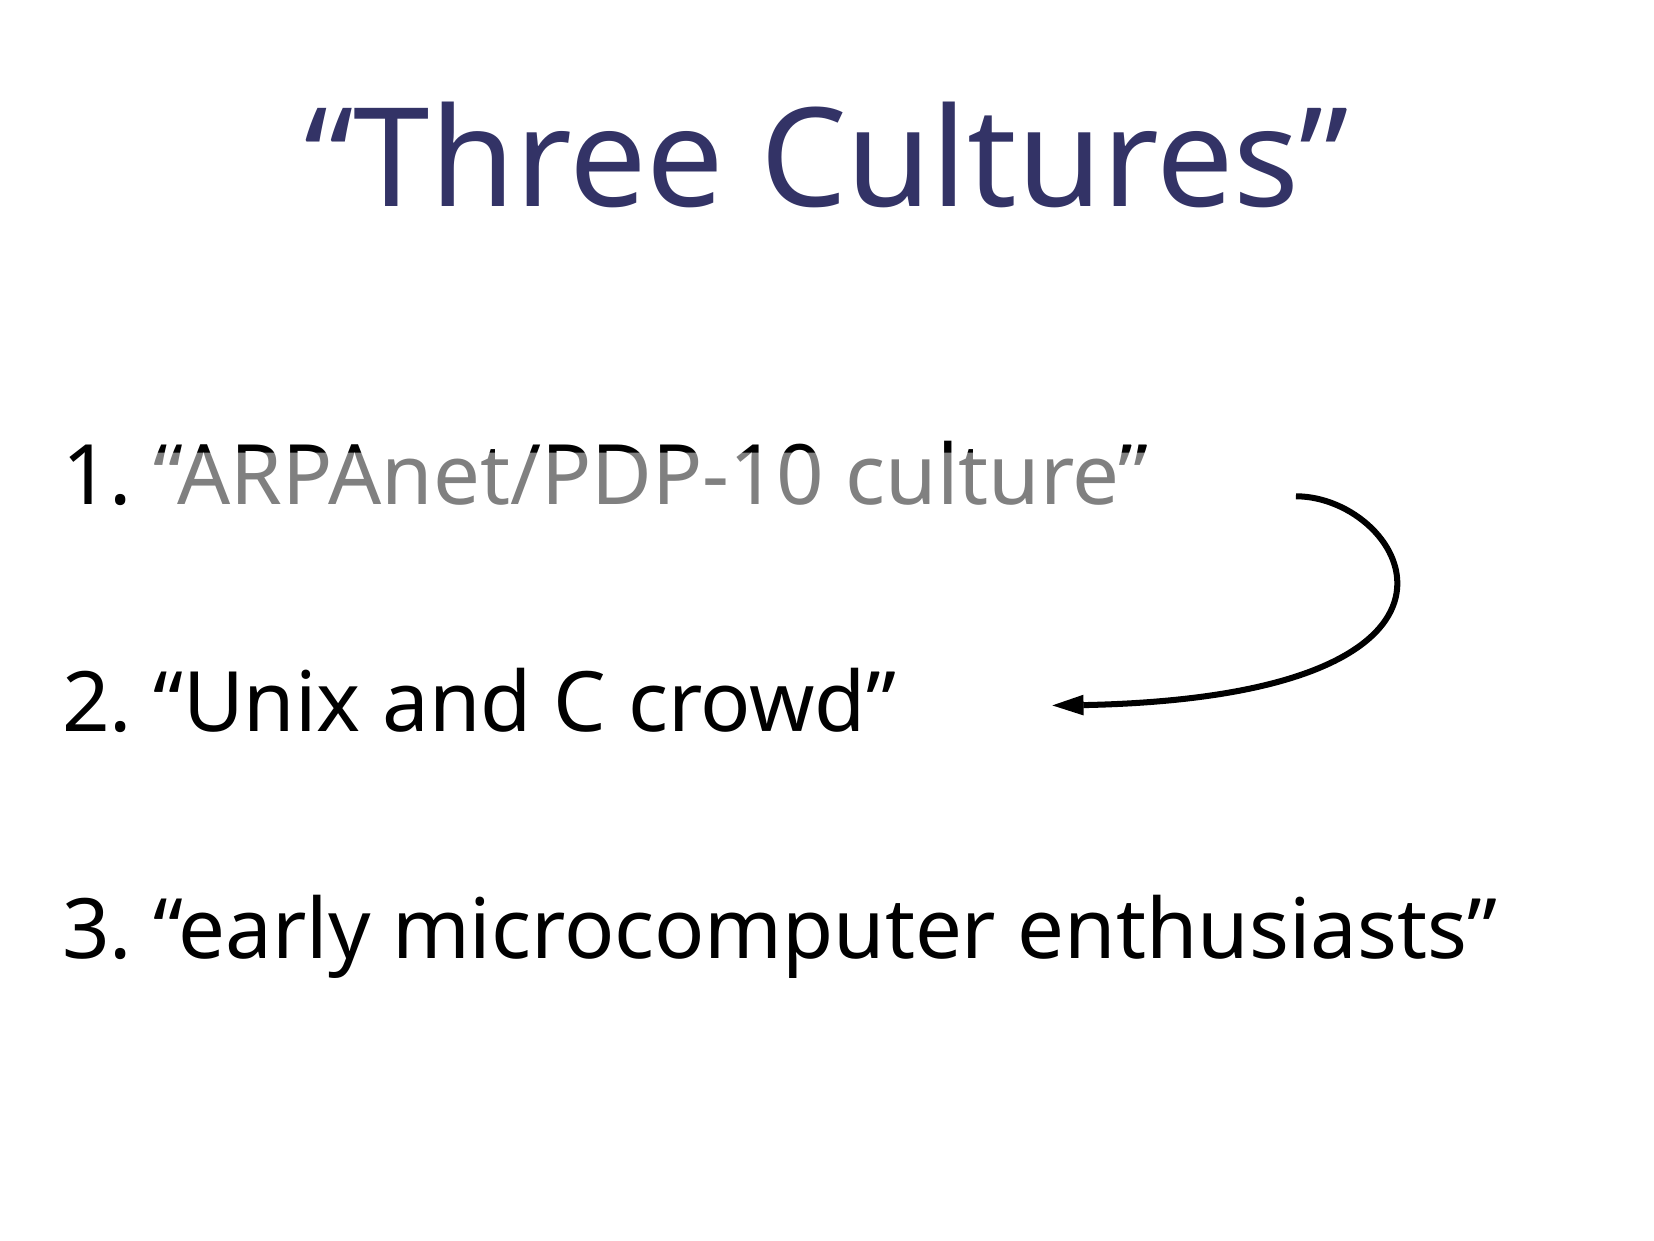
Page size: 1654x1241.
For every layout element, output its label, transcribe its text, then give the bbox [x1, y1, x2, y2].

title “Three Cultures” [82, 56, 1571, 250]
subtitle 1. “ARPAnet/PDP-10 culture” 2. “Unix and C crowd” 3. “early microcomputer enthusiasts” [62, 297, 1654, 1102]
text_box [144, 452, 1294, 561]
